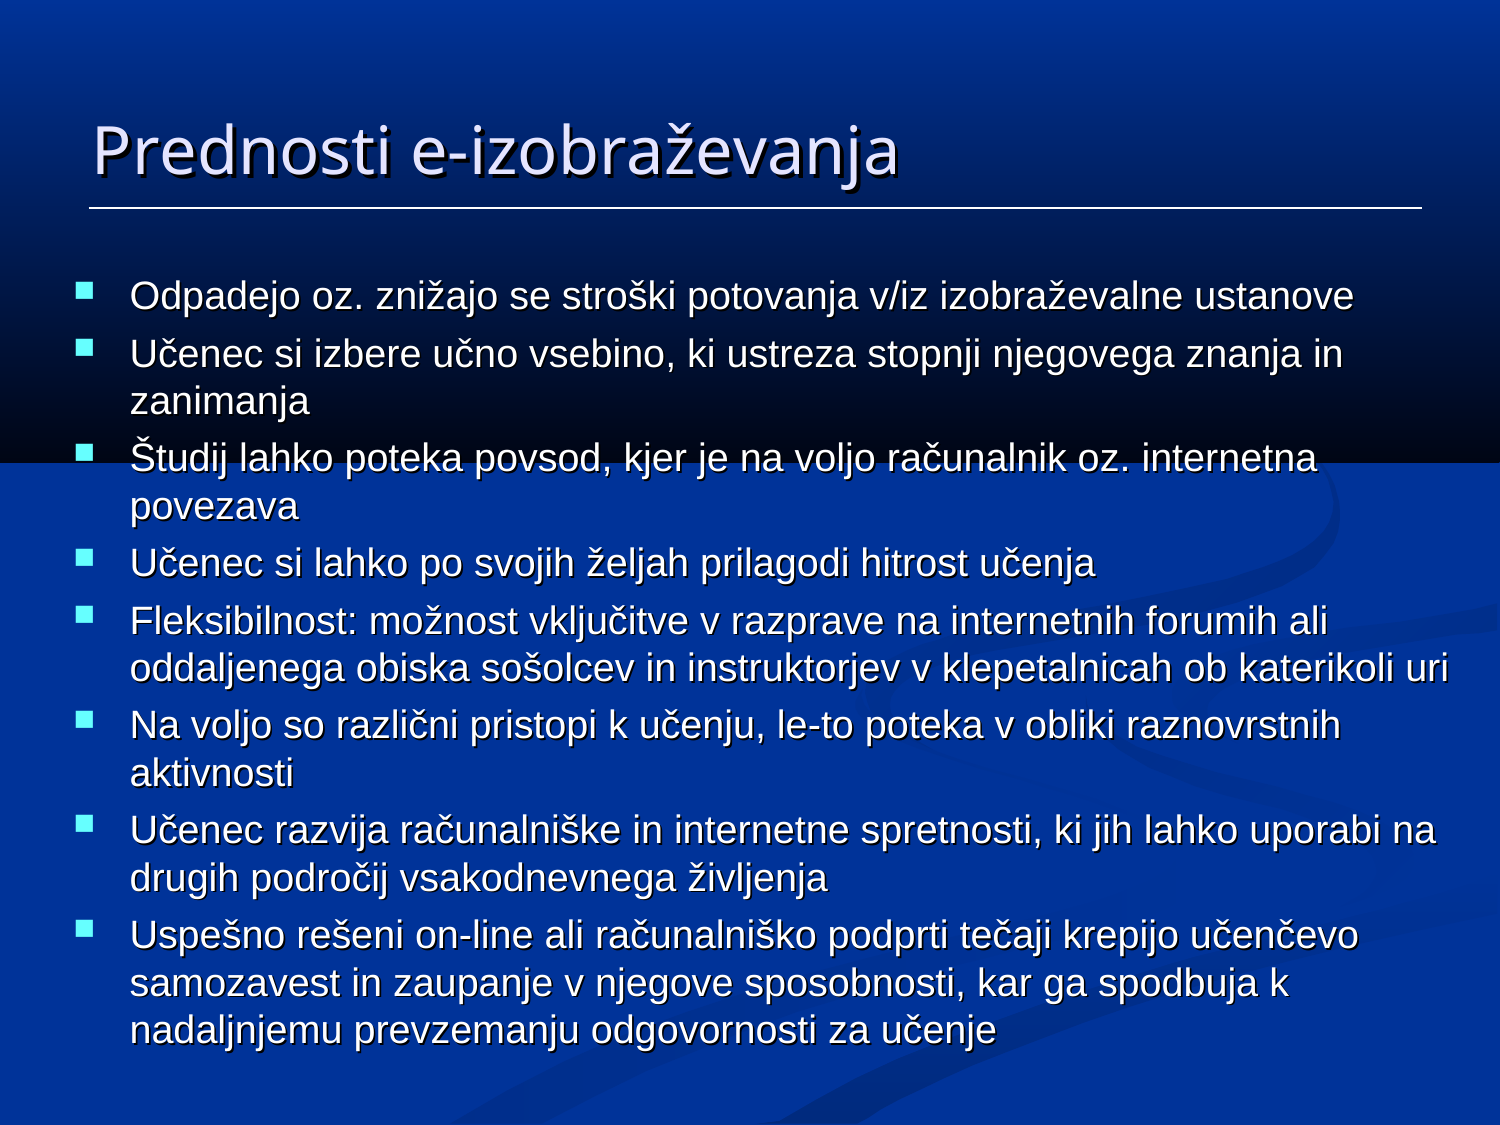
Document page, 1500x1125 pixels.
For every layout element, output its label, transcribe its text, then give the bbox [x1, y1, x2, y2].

text_box Prednosti e-izobraževanja [76, 54, 1412, 242]
text_box Odpadejo oz. znižajo se stroški potovanja v/iz izobraževalne ustanove Učenec si izbere učno vsebino, ki ustreza stopnji njegovega znanja in zanimanja Študij lahko poteka povsod, kjer je na voljo računalnik oz. internetna povezava Učenec si lahko po svojih željah prilagodi hitrost učenja Fleksibilnost: možnost vključitve v razprave na internetnih forumih ali oddaljenega obiska sošolcev in instruktorjev v klepetalnicah ob katerikoli uri Na voljo so različni pristopi k učenju, le-to poteka v obliki raznovrstnih aktivnosti Učenec razvija računalniške in internetne spretnosti, ki jih lahko uporabi na drugih področij vsakodnevnega življenja Uspešno rešeni on-line ali računalniško podprti tečaji krepijo učenčevo samozavest in zaupanje v njegove sposobnosti, kar ga spodbuja k nadaljnjemu prevzemanju odgovornosti za učenje [58, 262, 1477, 1055]
